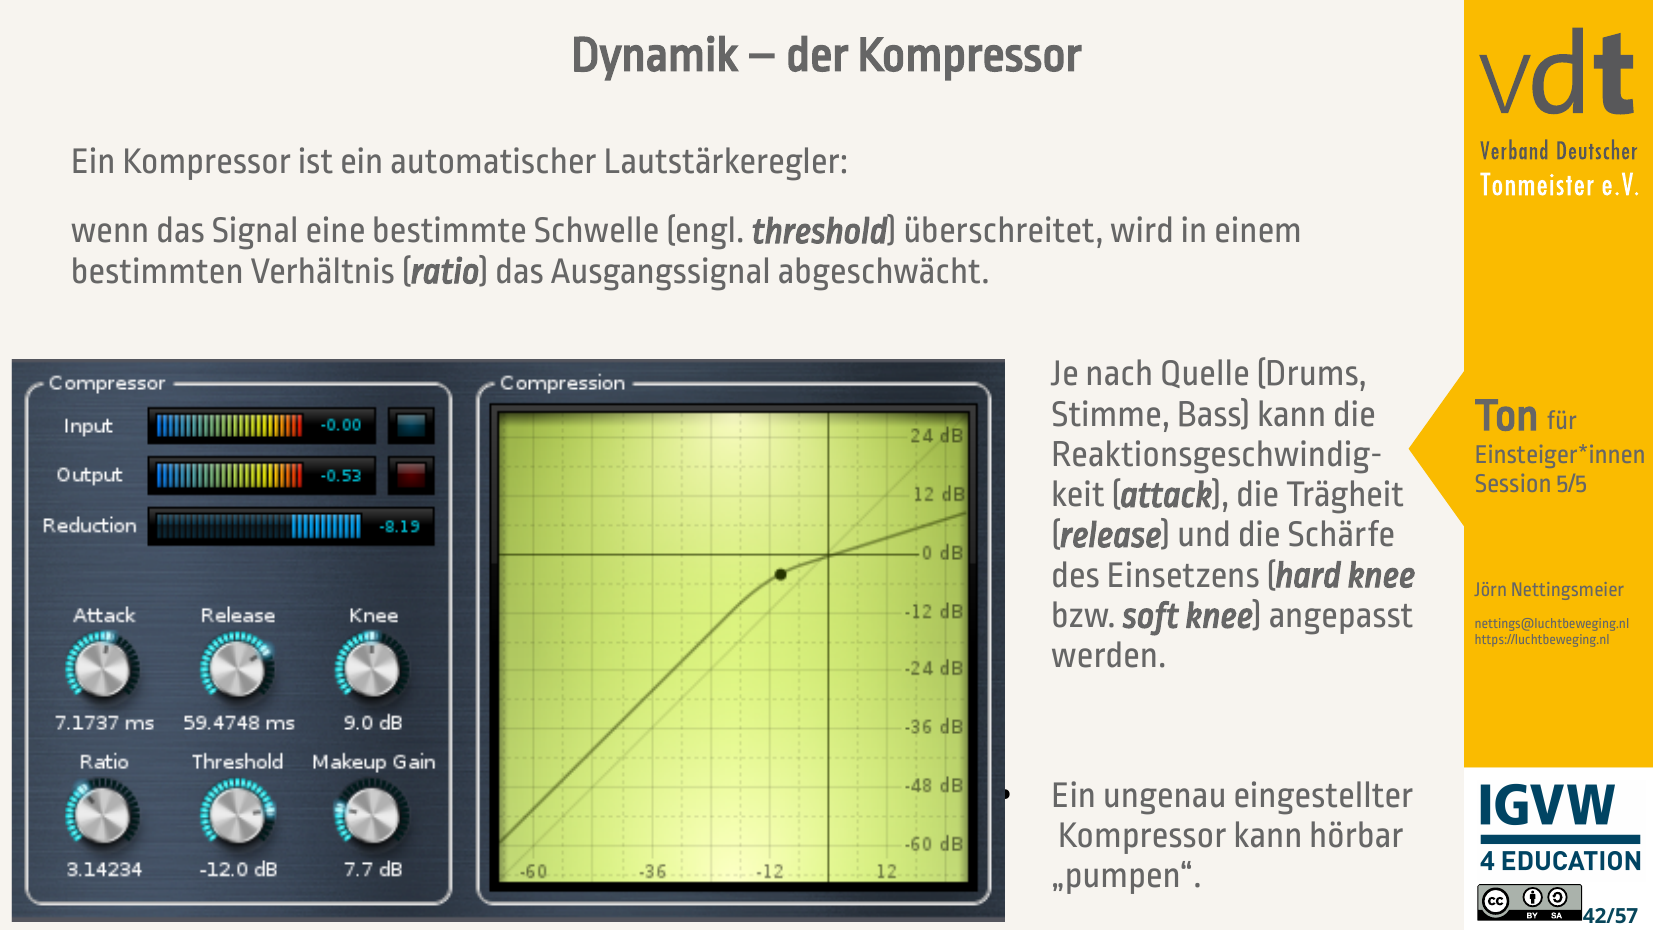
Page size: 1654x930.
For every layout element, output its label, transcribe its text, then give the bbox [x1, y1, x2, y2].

list Ein Kompressor ist ein automatischer Lautstärkeregler: wenn das Signal eine bestimmte Schwelle (engl. threshold) überschreitet, wird in einem bestimmten Verhältnis (ratio) das Ausgangssignal abgeschwächt. [0, 141, 1453, 343]
title Dynamik – der Kompressor [82, 4, 1571, 107]
picture [1477, 780, 1646, 882]
list Je nach Quelle (Drums, Stimme, Bass) kann die Reaktionsgeschwindig-keit (attack), die Trägheit (release) und die Schärfe des Einsetzens (hard knee bzw. soft knee) angepasst werden. Ein ungenau eingestellter Kompressor kann hörbar „pumpen“. [980, 354, 1418, 930]
picture [11, 359, 1005, 922]
